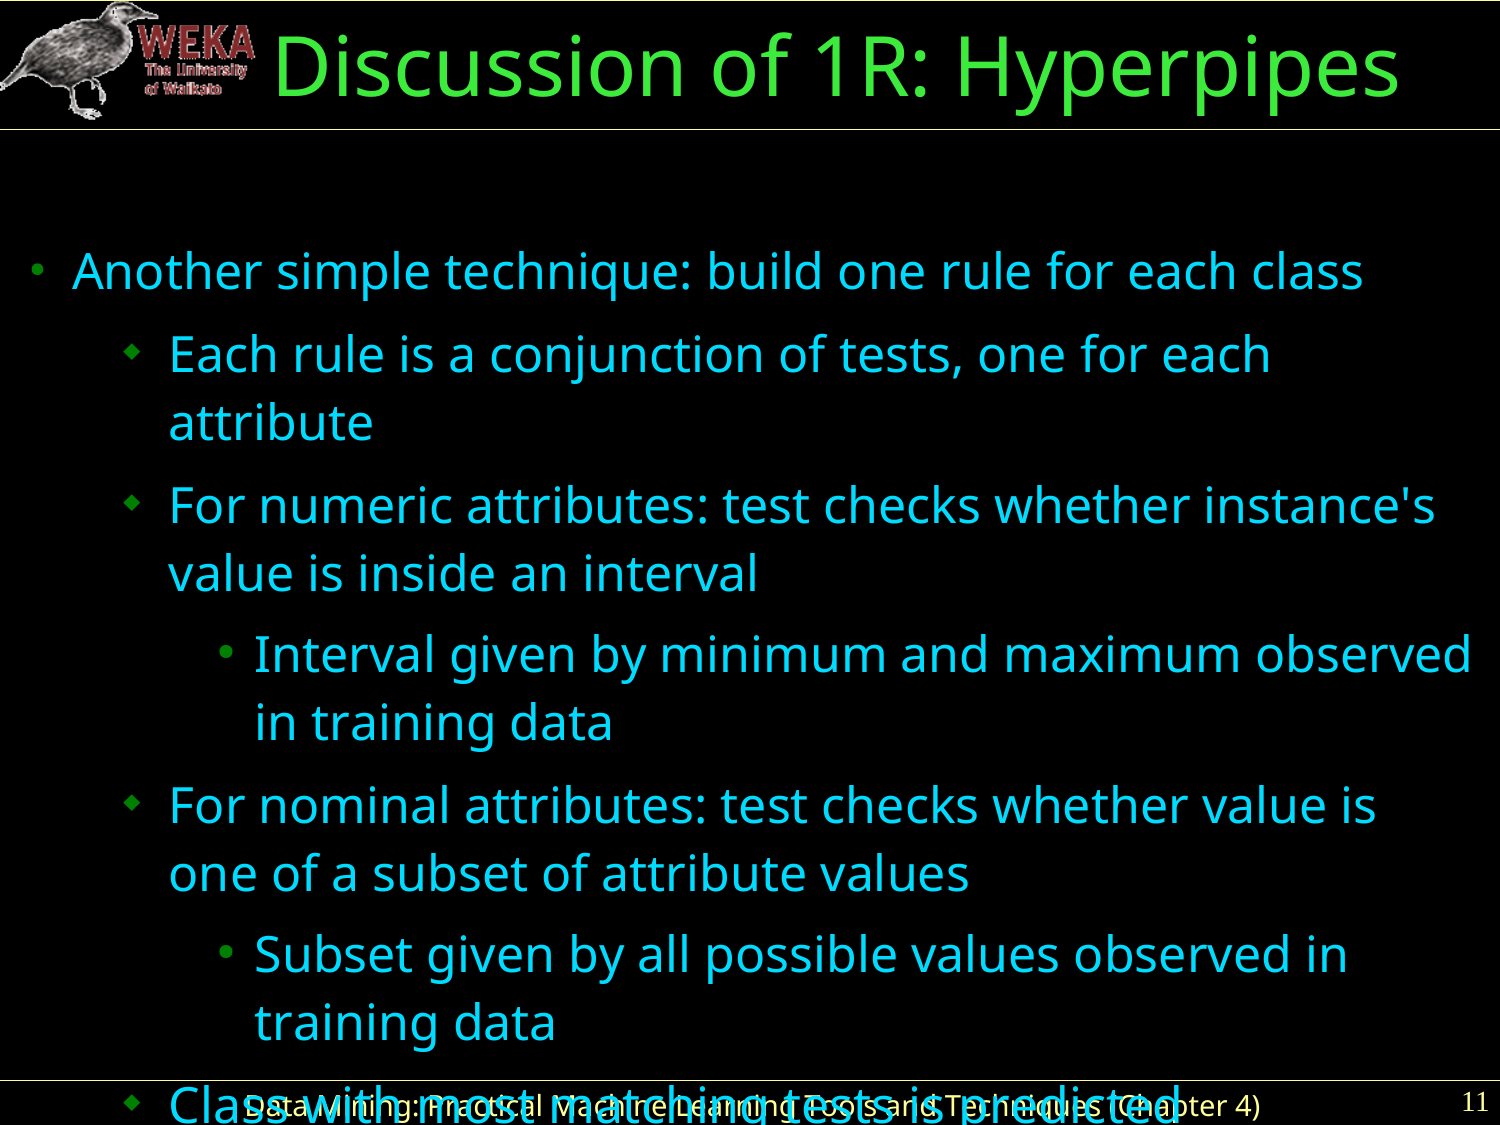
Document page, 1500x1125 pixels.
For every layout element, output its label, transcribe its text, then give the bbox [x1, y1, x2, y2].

list Another simple technique: build one rule for each class Each rule is a conjunction of tests, one for each attribute For numeric attributes: test checks whether instance's value is inside an interval Interval given by minimum and maximum observed in training data For nominal attributes: test checks whether value is one of a subset of attribute values Subset given by all possible values observed in training data Class with most matching tests is predicted [29, 236, 1477, 999]
picture [0, 1, 266, 129]
title Discussion of 1R: Hyperpipes [353, 0, 1429, 159]
